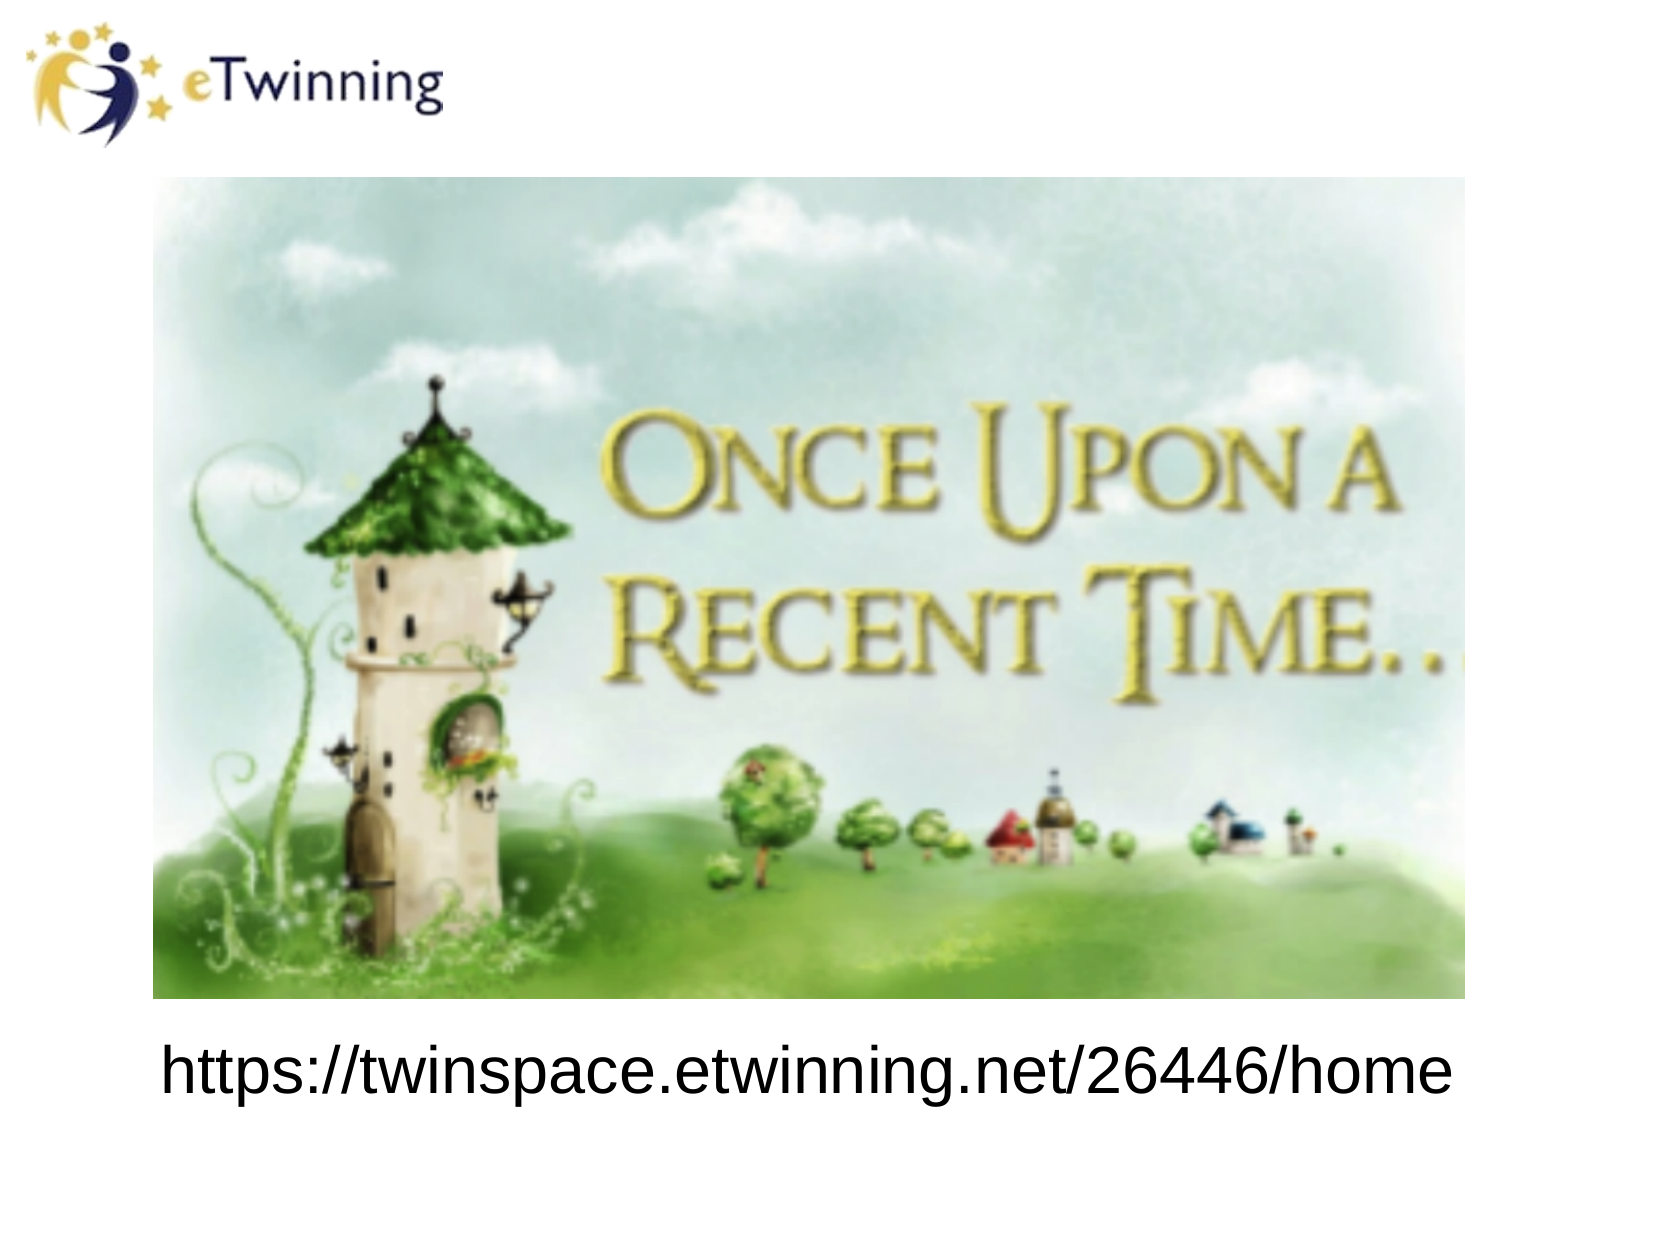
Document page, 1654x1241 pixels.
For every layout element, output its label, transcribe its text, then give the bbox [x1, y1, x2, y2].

picture [26, 20, 443, 148]
picture [153, 177, 1465, 999]
subtitle https://twinspace.etwinning.net/26446/home [141, 1017, 1520, 1123]
